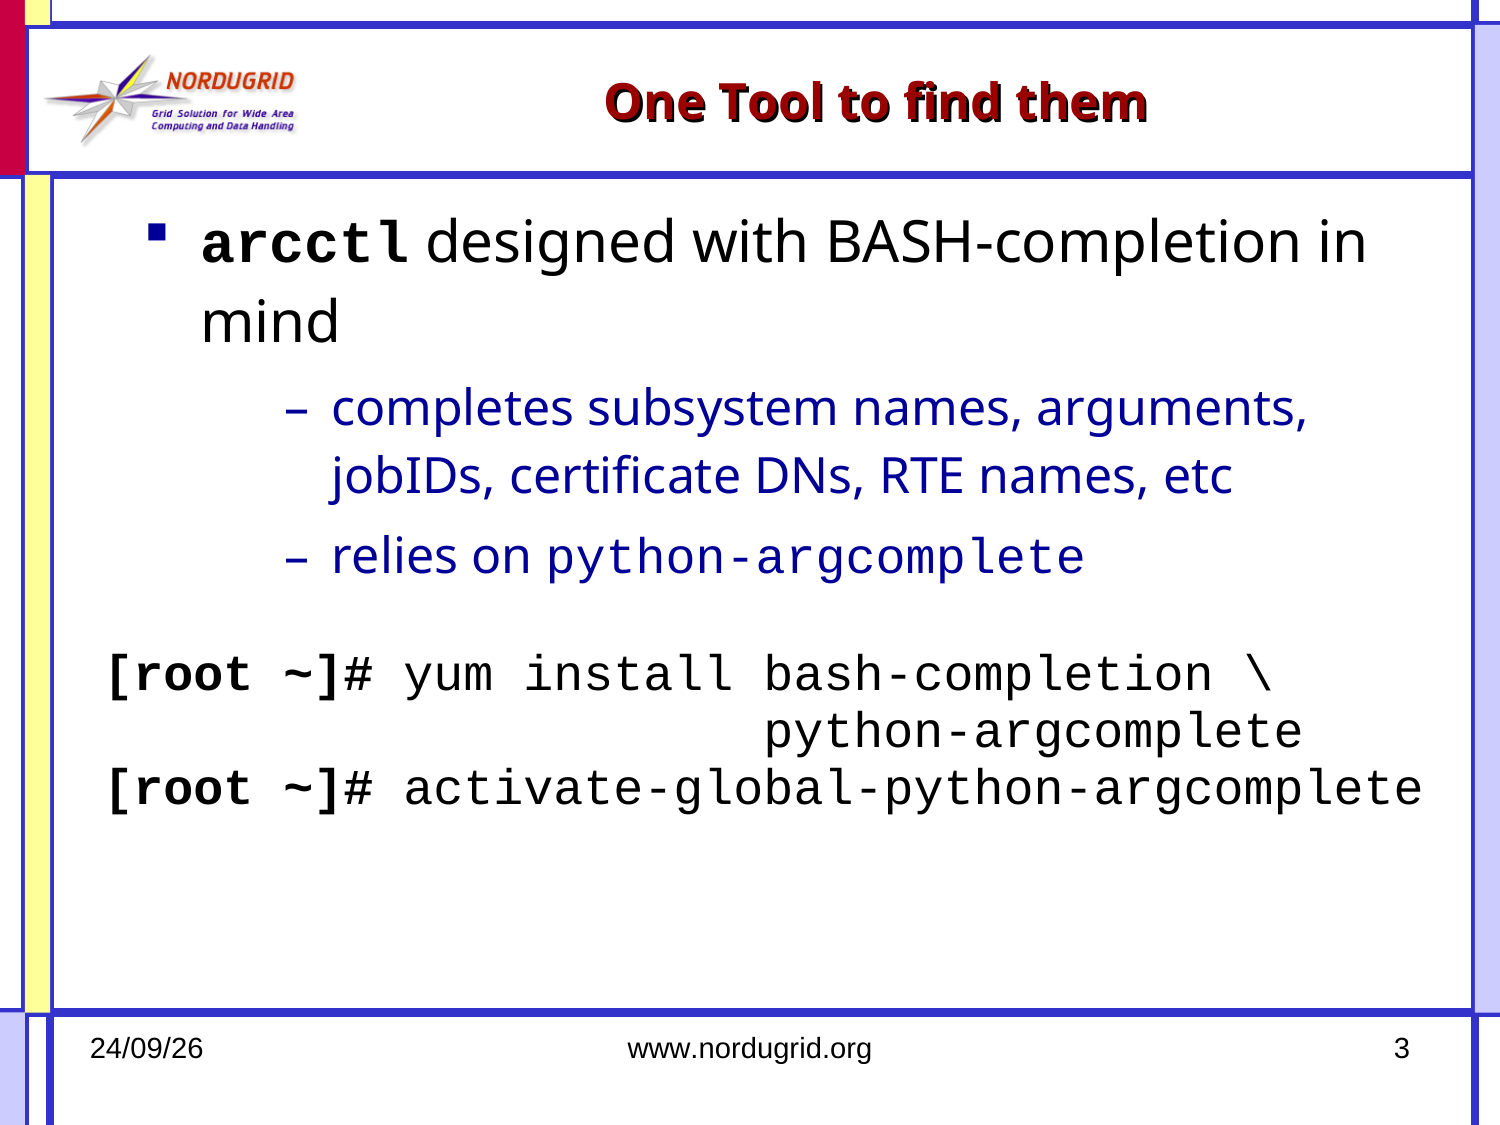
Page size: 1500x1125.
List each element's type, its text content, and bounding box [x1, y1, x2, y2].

picture [40, 49, 301, 148]
title One Tool to find them [324, 17, 1428, 183]
list arcctl designed with BASH-completion in mind completes subsystem names, arguments, jobIDs, certificate DNs, RTE names, etc relies on python-argcomplete [87, 200, 1426, 853]
text_box [root ~]# yum install bash-completion \ python-argcomplete [root ~]# activate-global-python-argcomplete [88, 641, 1439, 827]
